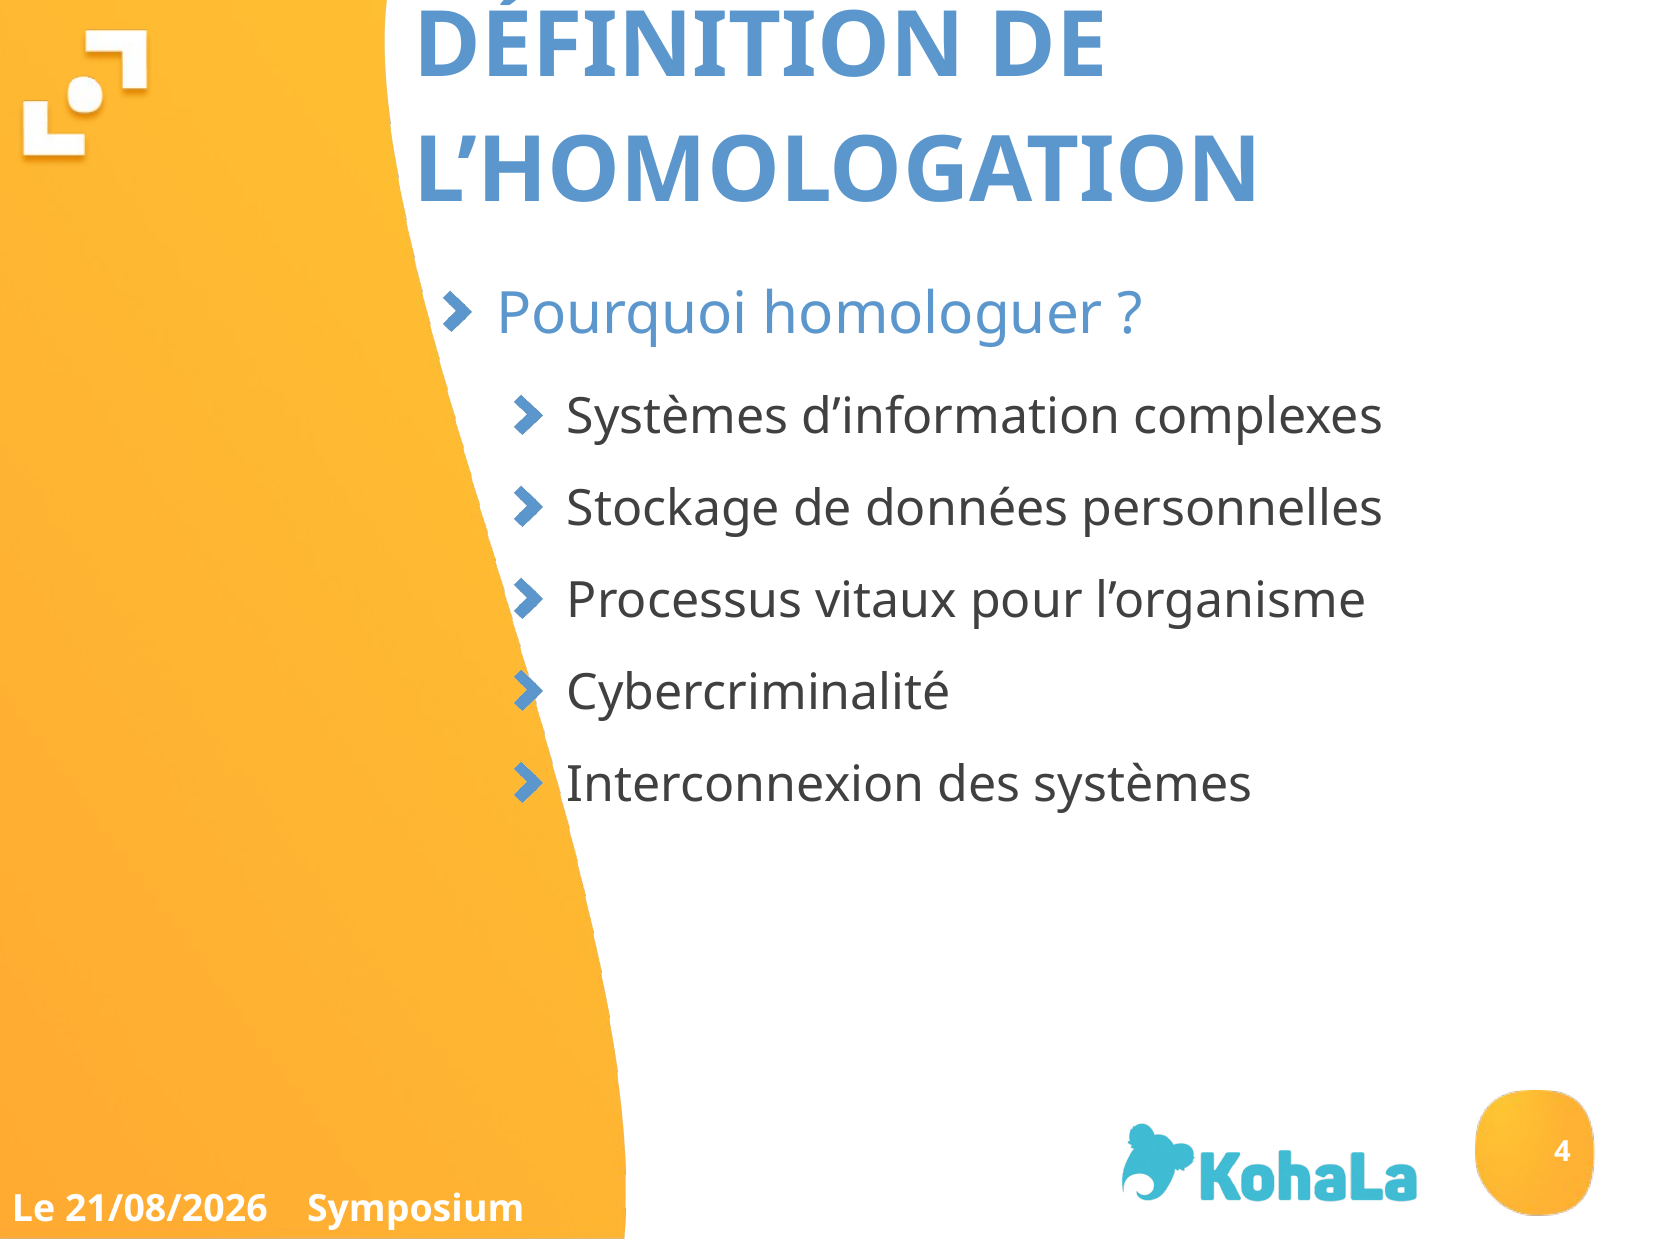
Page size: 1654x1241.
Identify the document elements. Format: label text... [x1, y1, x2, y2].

list Pourquoi homologuer ? Systèmes d’information complexes Stockage de données personnelles Processus vitaux pour l’organisme Cybercriminalité Interconnexion des systèmes [425, 271, 1630, 1075]
picture [1116, 1090, 1595, 1217]
title Définition de l’homologation [413, 0, 1654, 234]
picture [0, 0, 626, 1241]
